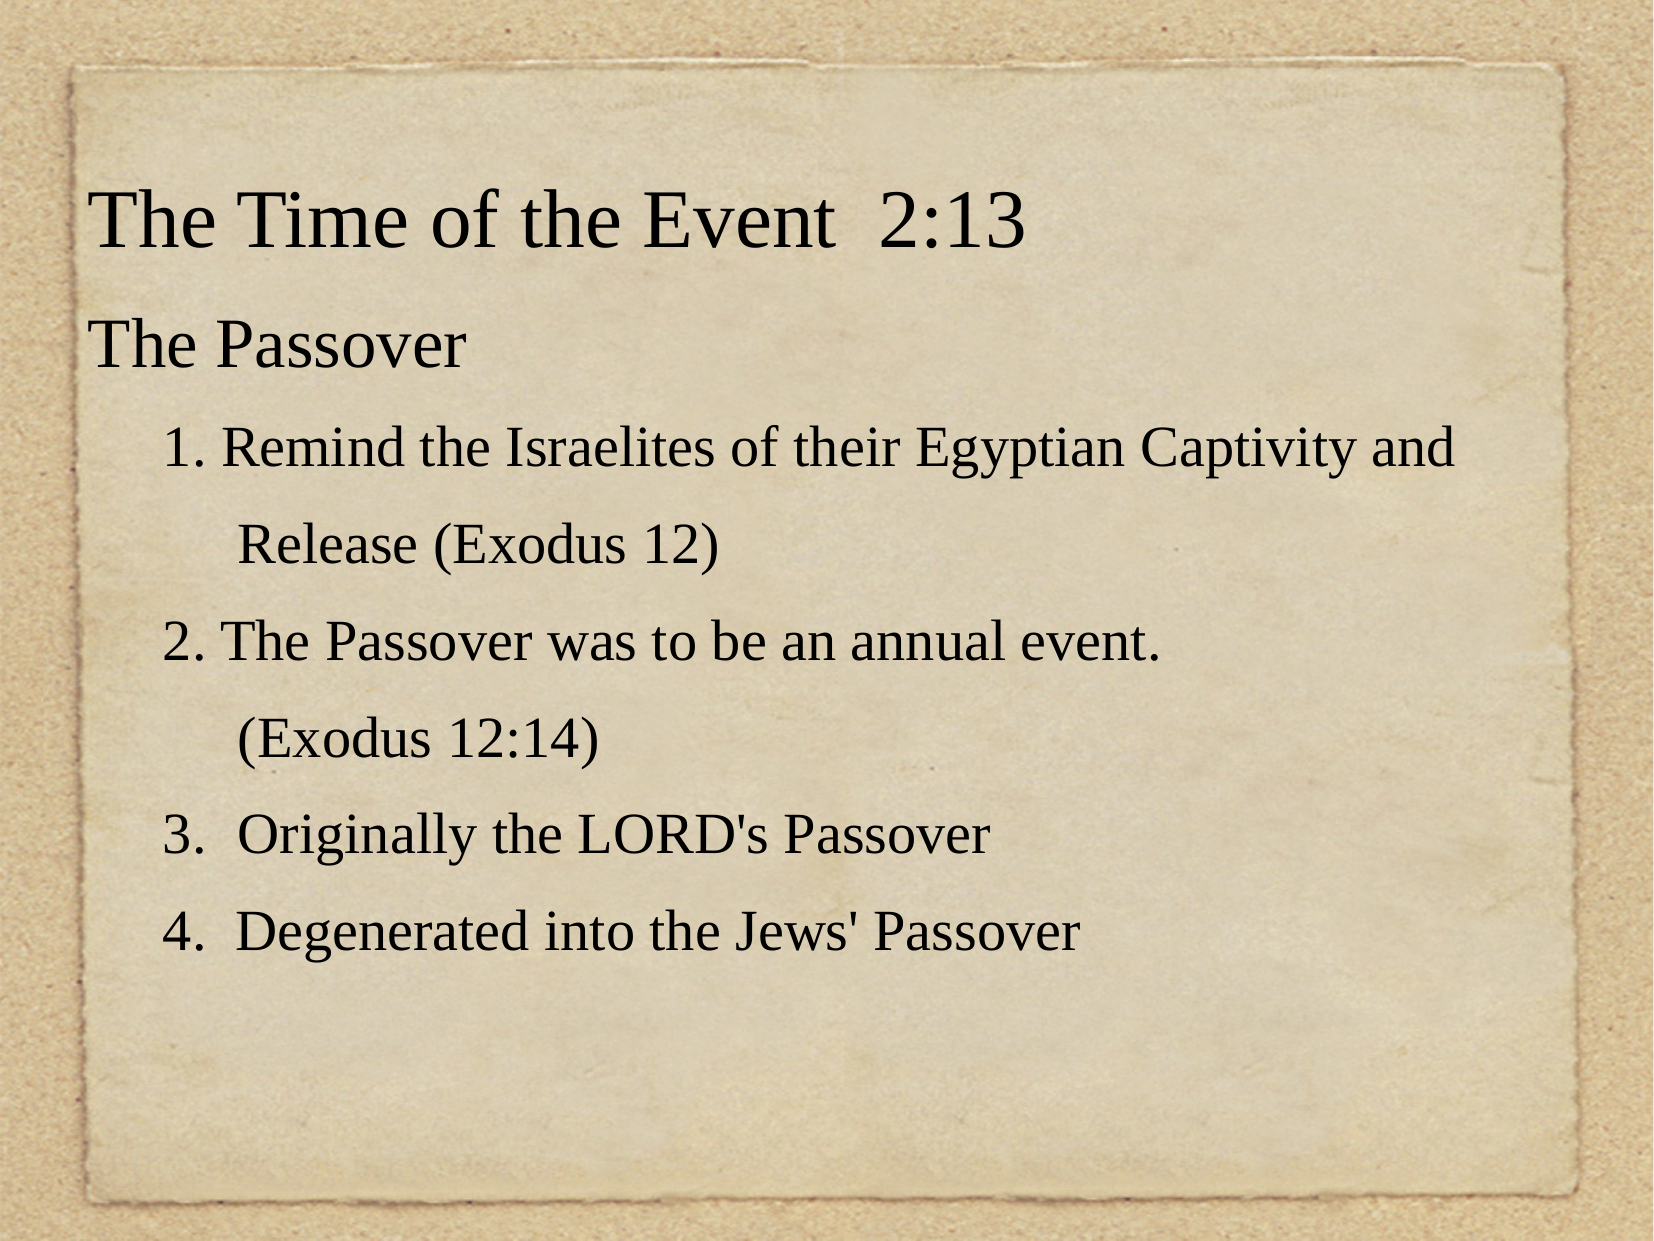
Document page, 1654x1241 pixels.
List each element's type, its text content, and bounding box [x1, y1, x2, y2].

text_box The Time of the Event 2:13 The Passover 1. Remind the Israelites of their Egyptian Captivity and Release (Exodus 12) 2. The Passover was to be an annual event. (Exodus 12:14) 3. Originally the LORD's Passover 4. Degenerated into the Jews' Passover [73, 73, 1603, 1098]
picture [0, 0, 1654, 1241]
